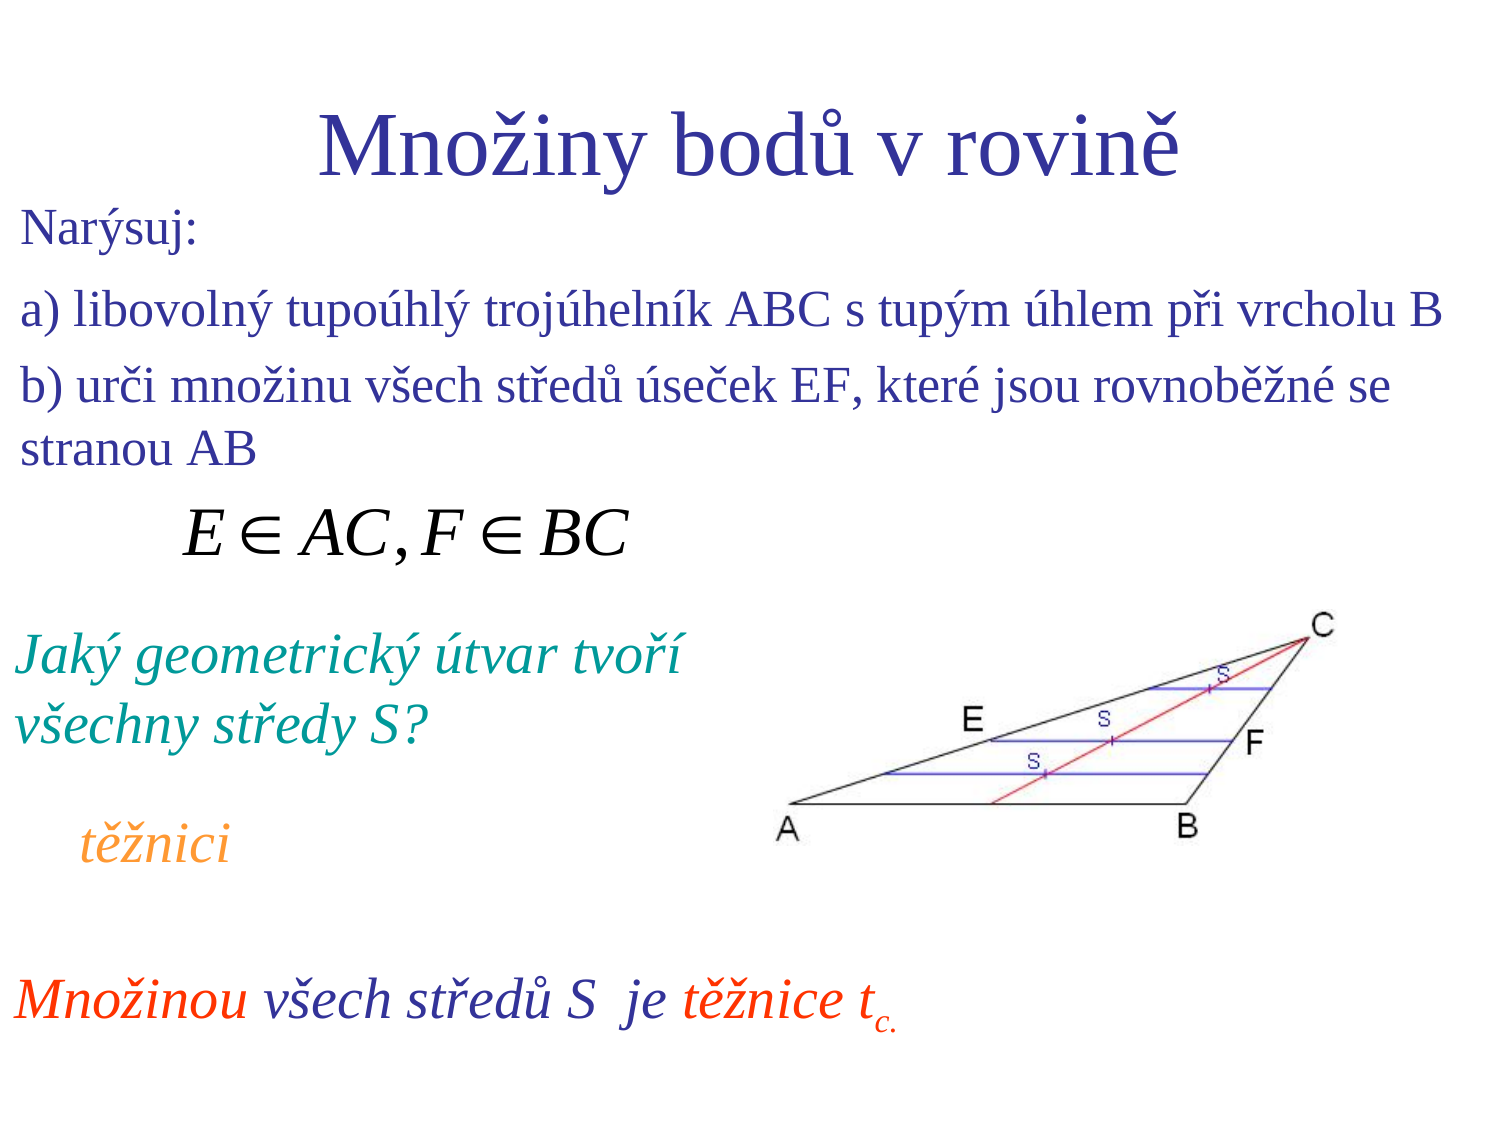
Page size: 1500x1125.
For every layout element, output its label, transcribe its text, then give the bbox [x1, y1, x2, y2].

picture [773, 609, 1339, 846]
text_box těžnici [64, 796, 573, 882]
chart [170, 491, 645, 585]
text_box Množinou všech středů S je těžnice tc. [0, 952, 1500, 1048]
text_box Jaký geometrický útvar tvoří všechny středy S? [0, 607, 774, 763]
text_box b) urči množinu všech středů úseček EF, které jsou rovnoběžné se stranou AB [5, 343, 1500, 484]
title Množiny bodů v rovině [75, 45, 1426, 184]
text_box Narýsuj: [5, 184, 1500, 263]
text_box a) libovolný tupoúhlý trojúhelník ABC s tupým úhlem při vrcholu B [5, 267, 1500, 343]
